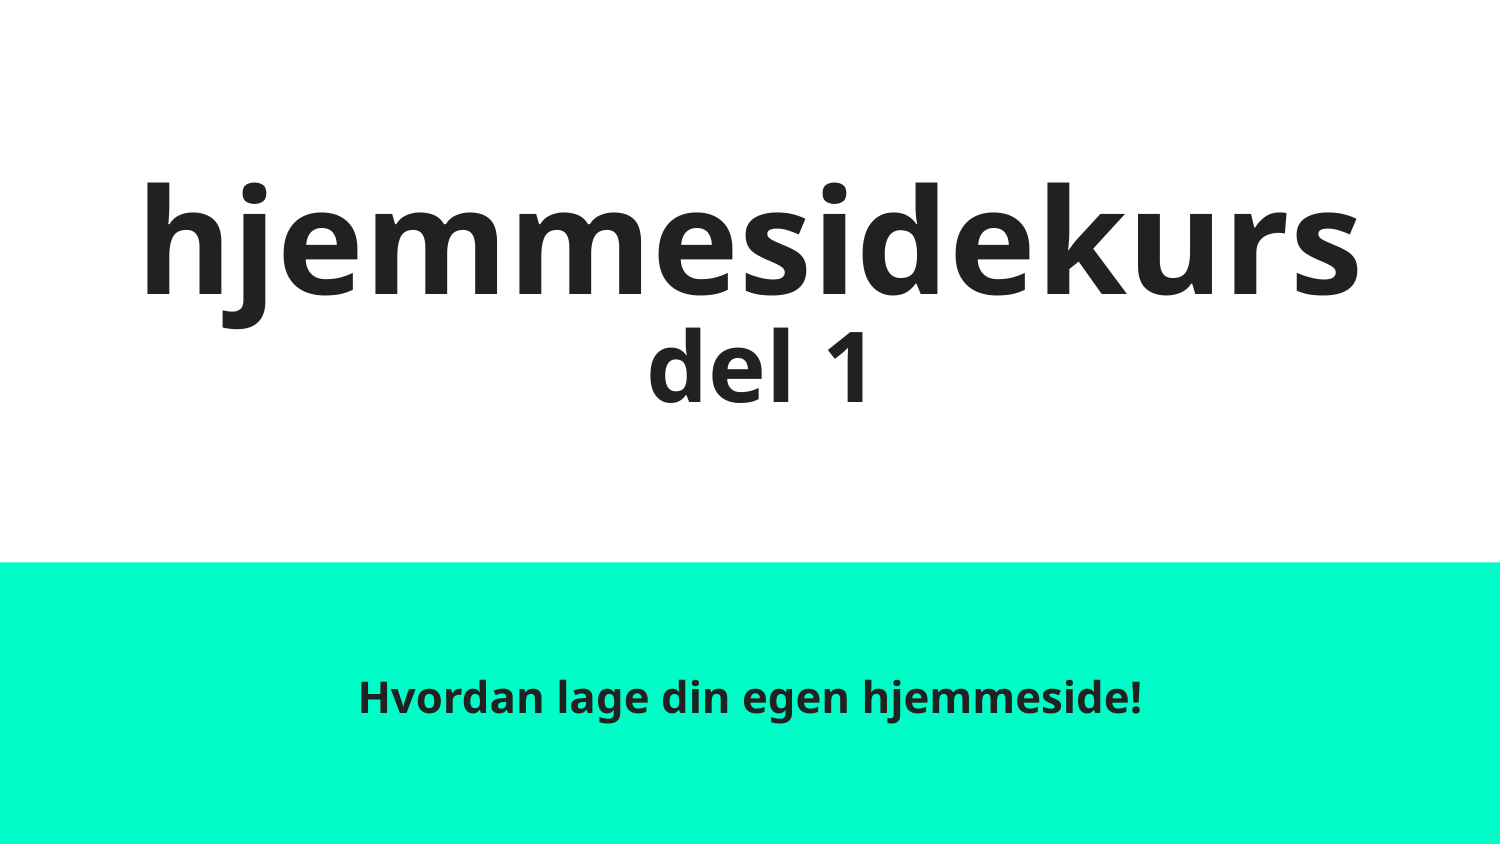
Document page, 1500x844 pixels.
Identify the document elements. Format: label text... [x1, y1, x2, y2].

title del 1 [51, 305, 1474, 422]
subtitle Hvordan lage din egen hjemmeside! [51, 638, 1449, 755]
title hjemmesidekurs [51, 64, 1449, 305]
